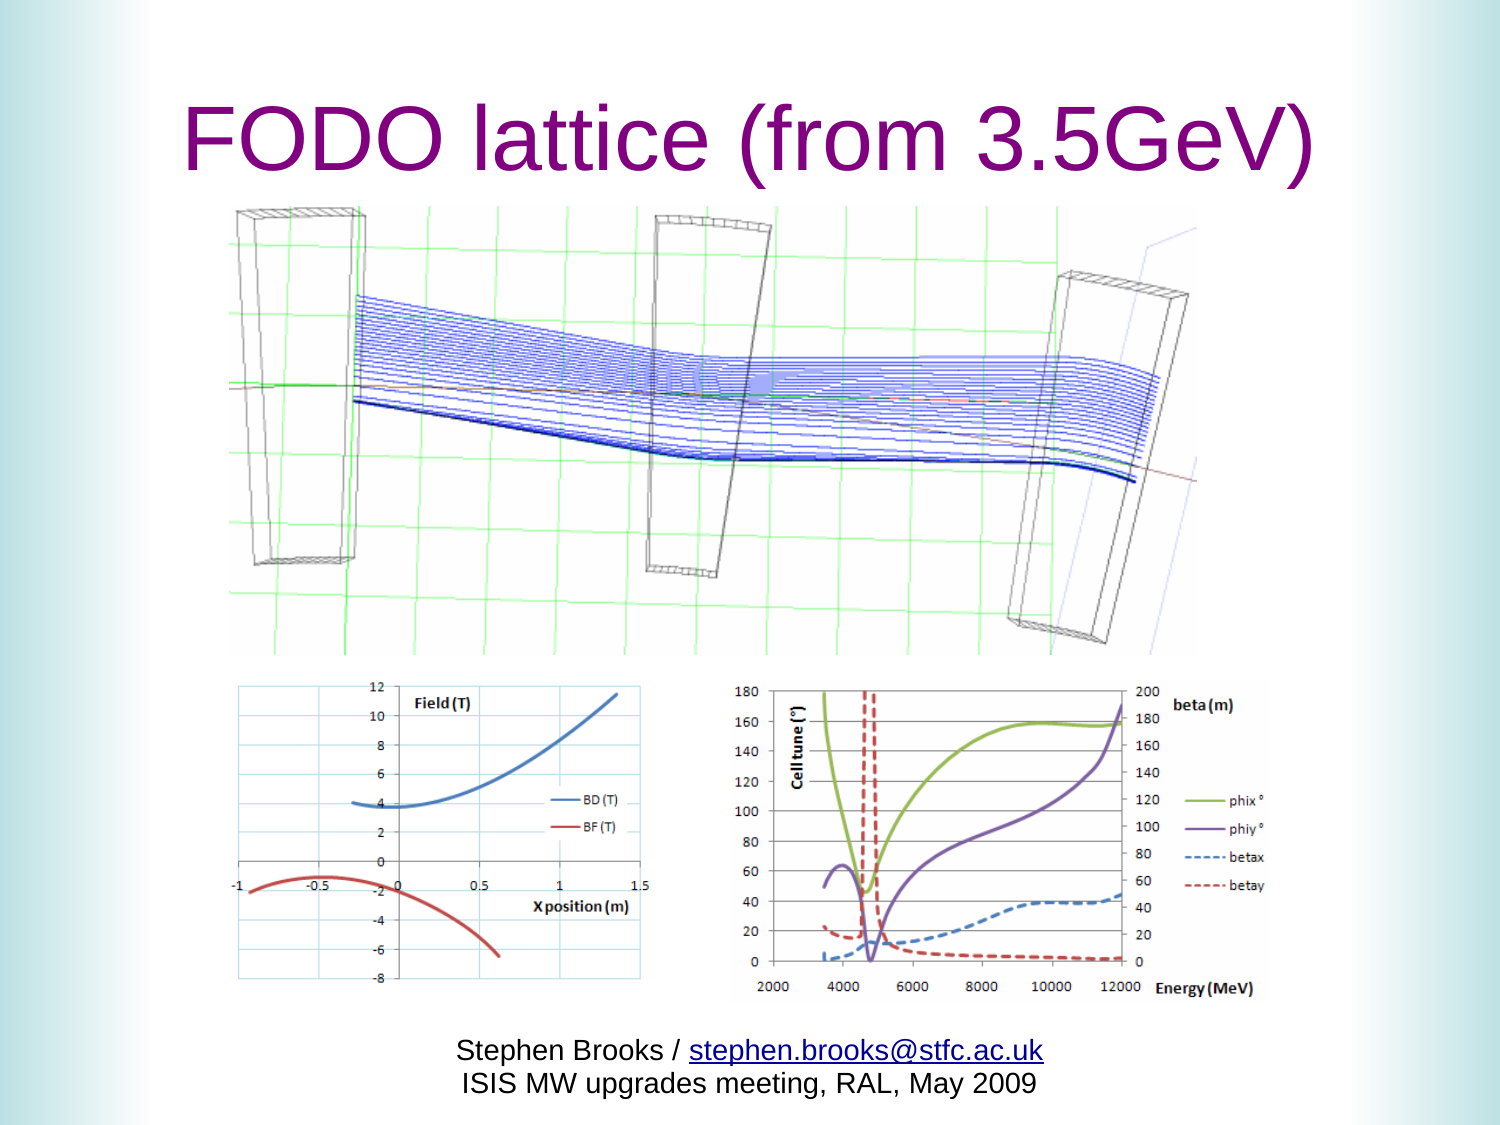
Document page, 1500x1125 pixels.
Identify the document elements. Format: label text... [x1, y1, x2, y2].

title FODO lattice (from 3.5GeV) [75, 45, 1425, 233]
picture [229, 679, 653, 987]
picture [731, 682, 1270, 1004]
picture [229, 206, 1199, 657]
